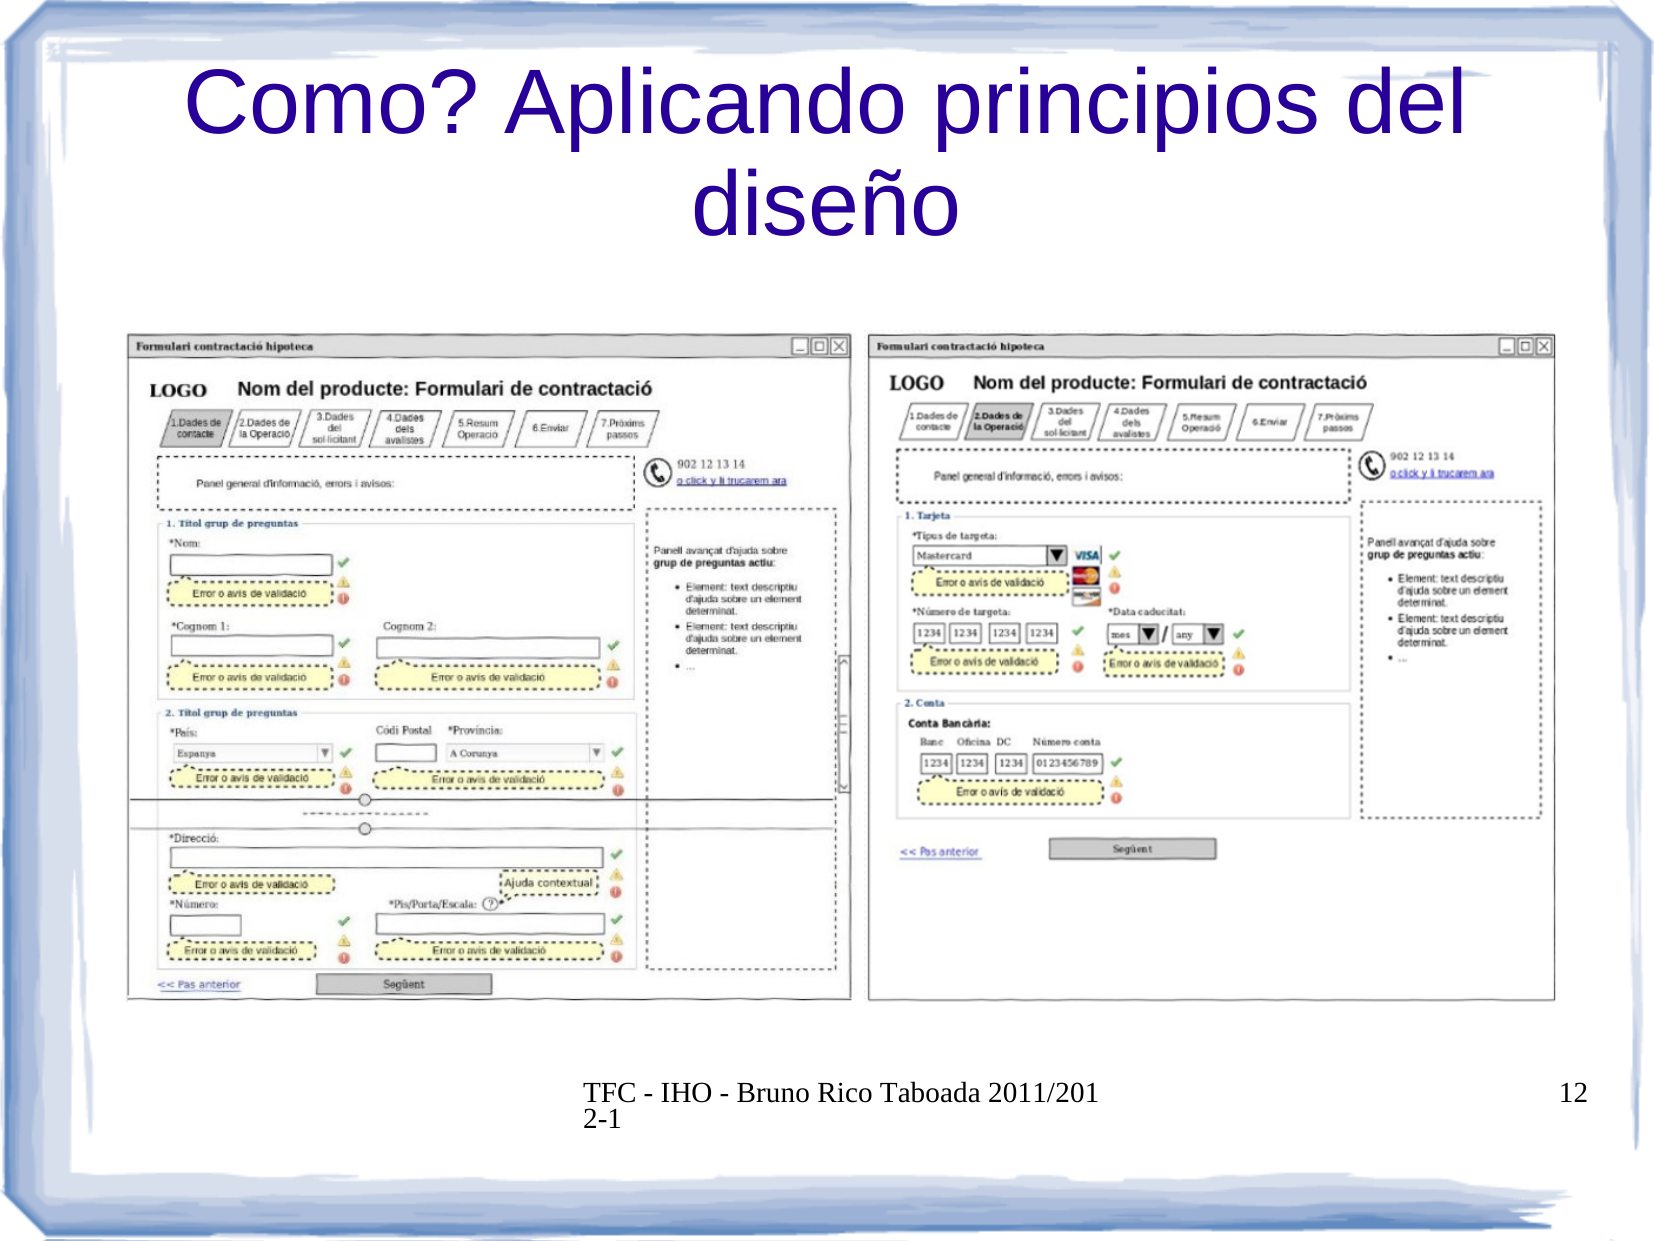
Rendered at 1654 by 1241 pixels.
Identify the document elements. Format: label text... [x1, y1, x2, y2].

picture [0, 0, 1654, 1241]
title Como? Aplicando principios del diseño [82, 49, 1571, 257]
